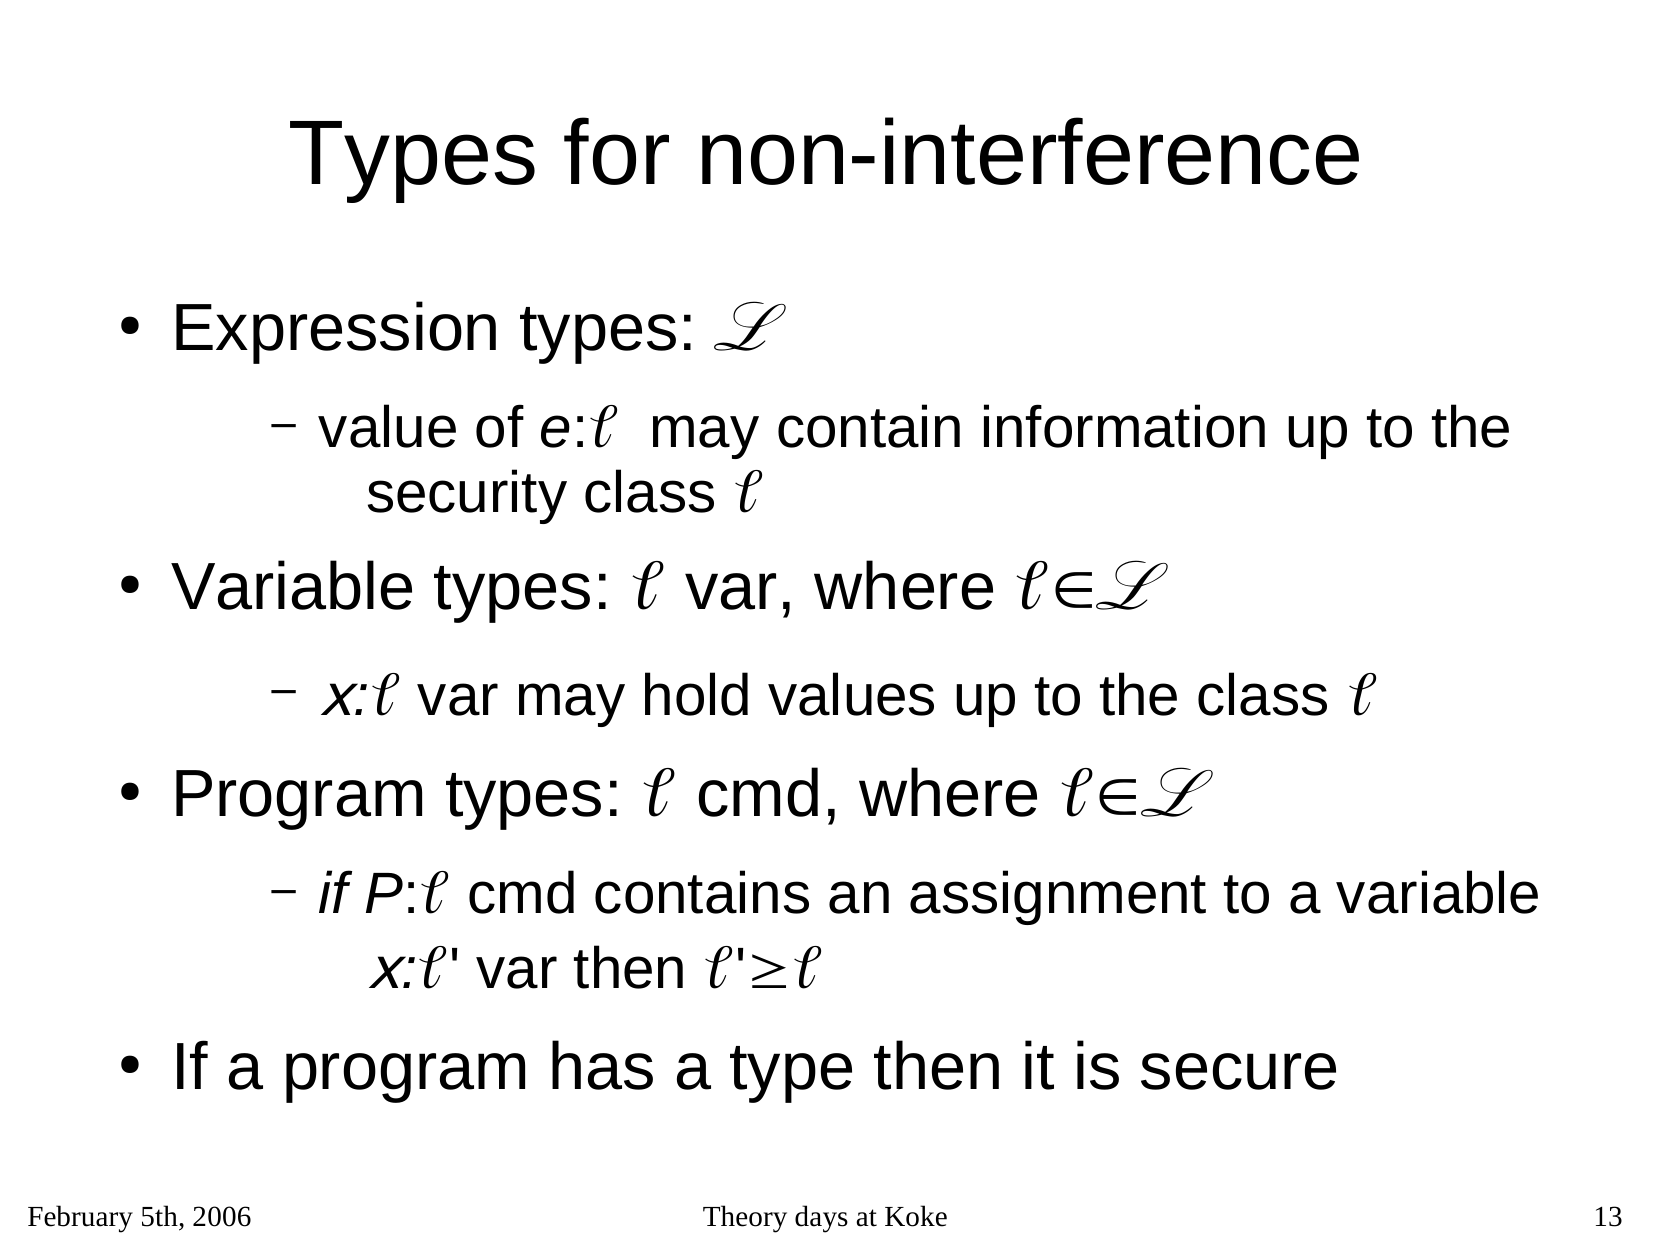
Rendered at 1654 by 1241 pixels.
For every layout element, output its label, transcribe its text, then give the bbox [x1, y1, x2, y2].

title Types for non-interference [82, 49, 1571, 257]
list Expression types: ℒ value of e:ℓ may contain information up to the security class ℓ Variable types: ℓ var, where ℓ∈ℒ x:ℓ var may hold values up to the class ℓ Program types: ℓ cmd, where ℓ∈ℒ if P:ℓ cmd contains an assignment to a variable x:ℓ' var then ℓ'≥ℓ If a program has a type then it is secure [82, 290, 1571, 1130]
